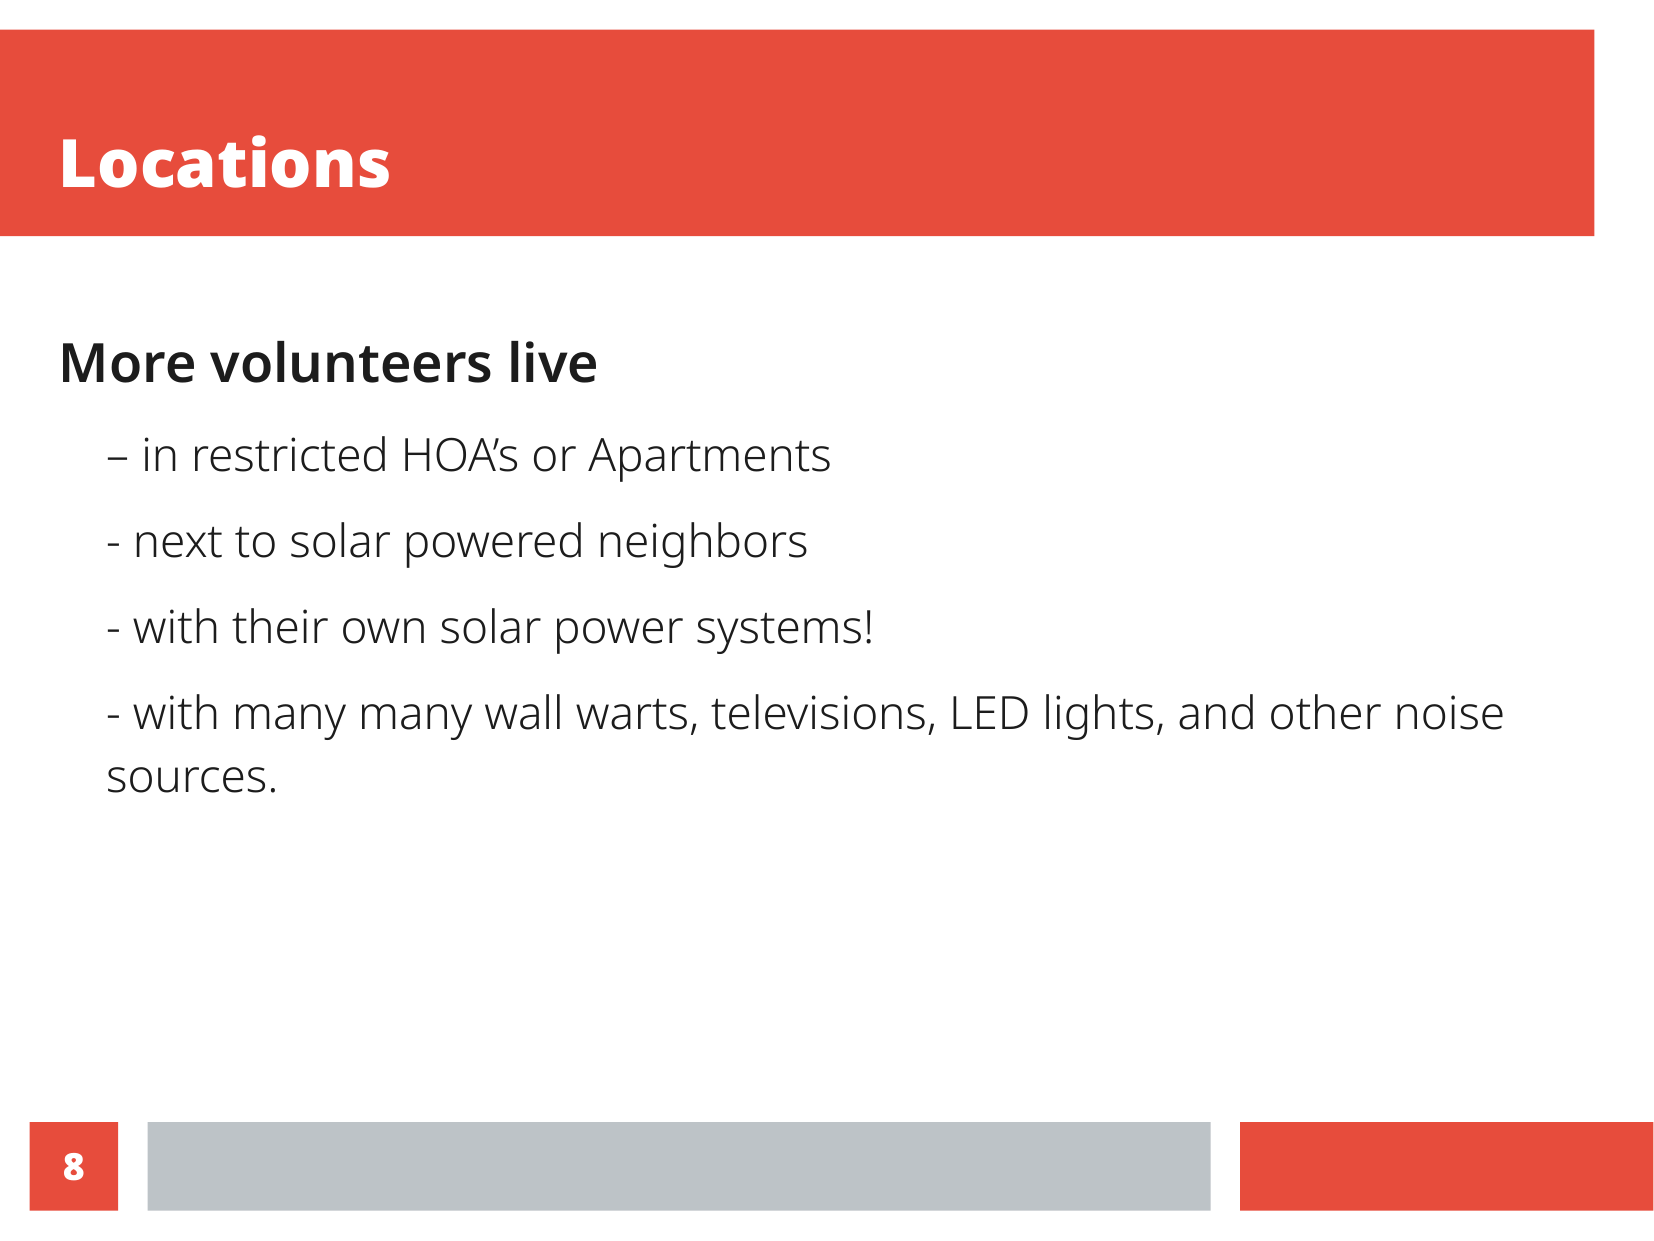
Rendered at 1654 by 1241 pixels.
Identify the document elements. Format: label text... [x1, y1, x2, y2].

title Locations [59, 59, 1595, 207]
list More volunteers live – in restricted HOA’s or Apartments - next to solar powered neighbors - with their own solar power systems! - with many many wall warts, televisions, LED lights, and other noise sources. [59, 324, 1565, 1093]
